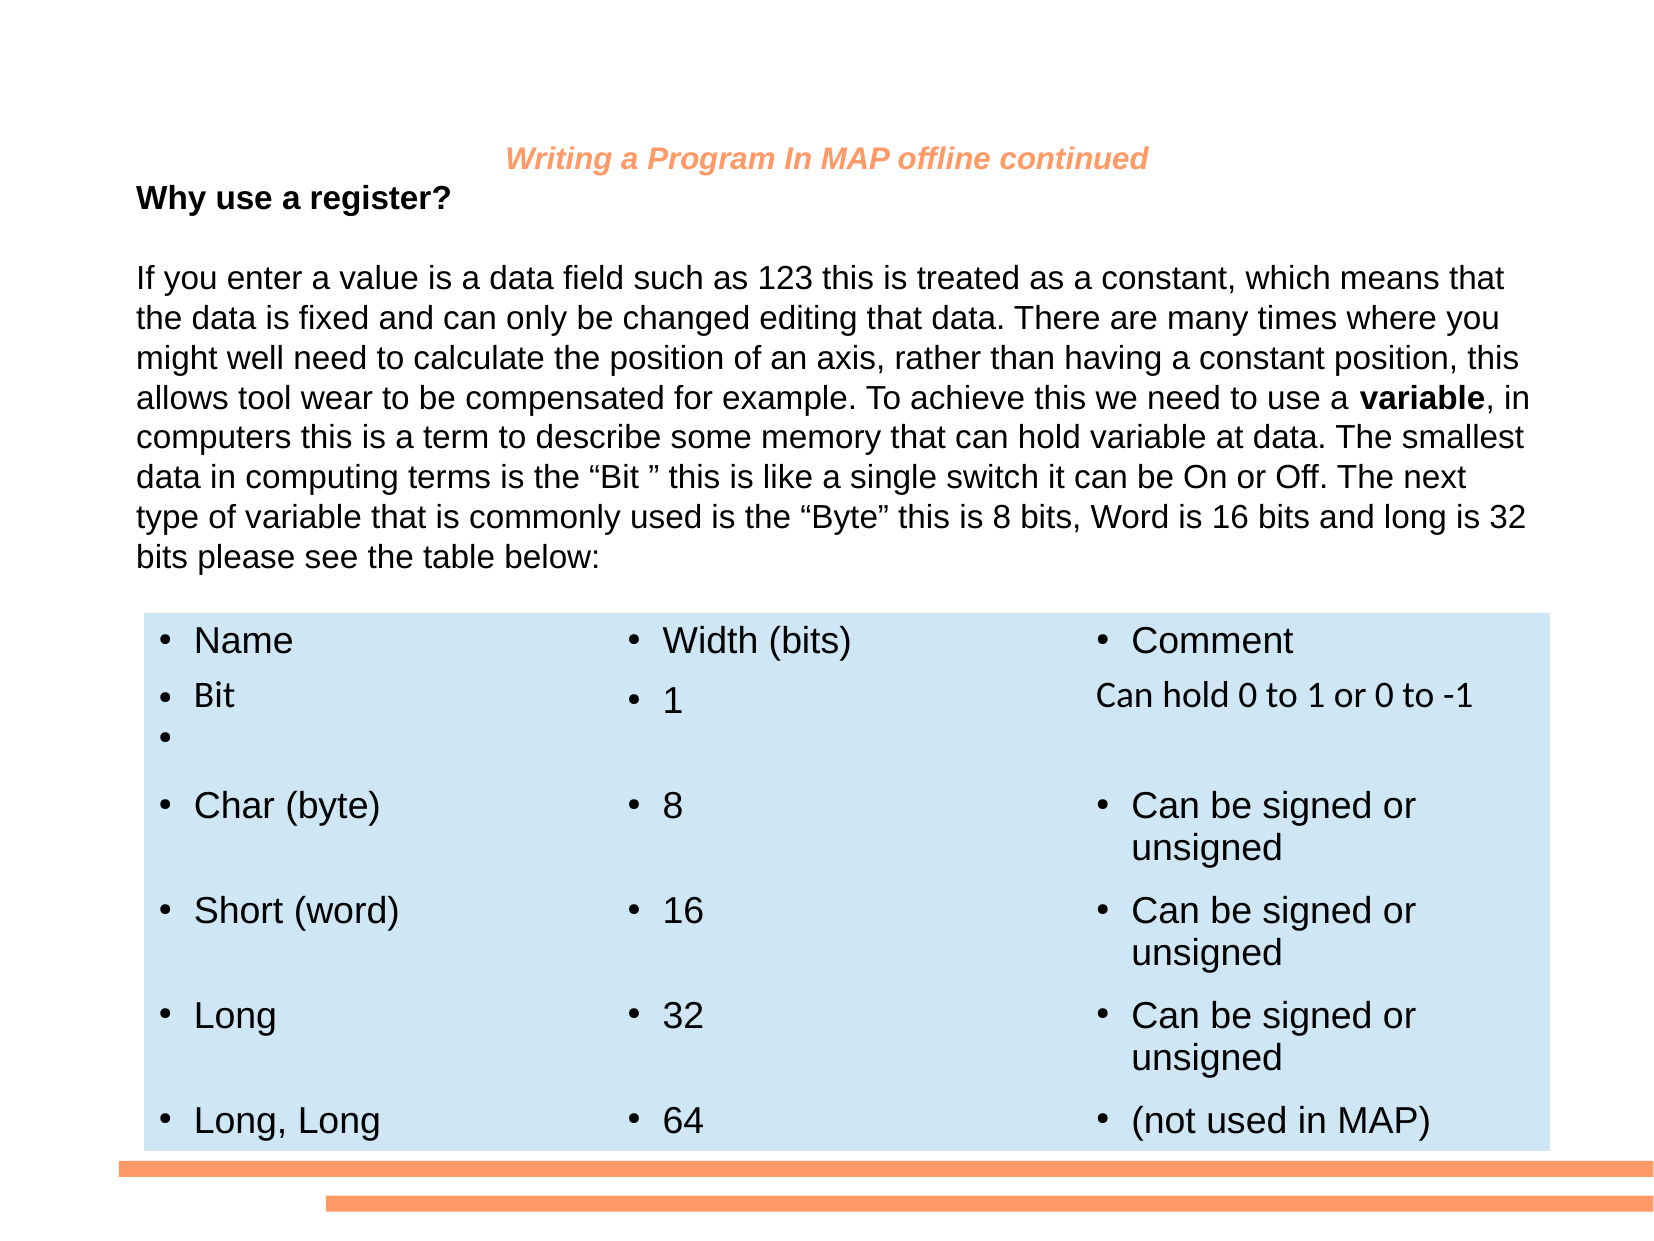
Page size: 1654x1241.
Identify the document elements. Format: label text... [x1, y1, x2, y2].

table_cell Bit [144, 672, 612, 777]
table_cell Can hold 0 to 1 or 0 to -1 [1081, 672, 1550, 777]
table_cell Short (word) [144, 882, 612, 987]
table_cell 64 [612, 1092, 1081, 1151]
table_cell Long [144, 987, 612, 1092]
table_cell (not used in MAP) [1081, 1092, 1550, 1151]
table_cell Can be signed or unsigned [1081, 987, 1550, 1092]
table_cell Long, Long [144, 1092, 612, 1151]
table_cell 8 [612, 777, 1081, 882]
table_header Comment [1081, 613, 1550, 672]
table_header Name [144, 613, 612, 672]
table_cell Can be signed or unsigned [1081, 777, 1550, 882]
table_cell 16 [612, 882, 1081, 987]
list Why use a register? If you enter a value is a data field such as 123 this is treated as a constant, which means that the data is fixed and can only be changed editing that data. There are many times where you might well need to calculate the position of an axis, rather than having a constant position, this allows tool wear to be compensated for example. To achieve this we need to use a variable, in computers this is a term to describe some memory that can hold variable at data. The smallest data in computing terms is the “Bit ” this is like a single switch it can be On or Off. The next type of variable that is commonly used is the “Byte” this is 8 bits, Word is 16 bits and long is 32 bits please see the table below: [121, 168, 1550, 750]
table_cell 32 [612, 987, 1081, 1092]
table_header Width (bits) [612, 613, 1081, 672]
table_cell 1 [612, 672, 1081, 777]
title Writing a Program In MAP offline continued [121, 130, 1534, 168]
table_cell Char (byte) [144, 777, 612, 882]
table_cell Can be signed or unsigned [1081, 882, 1550, 987]
